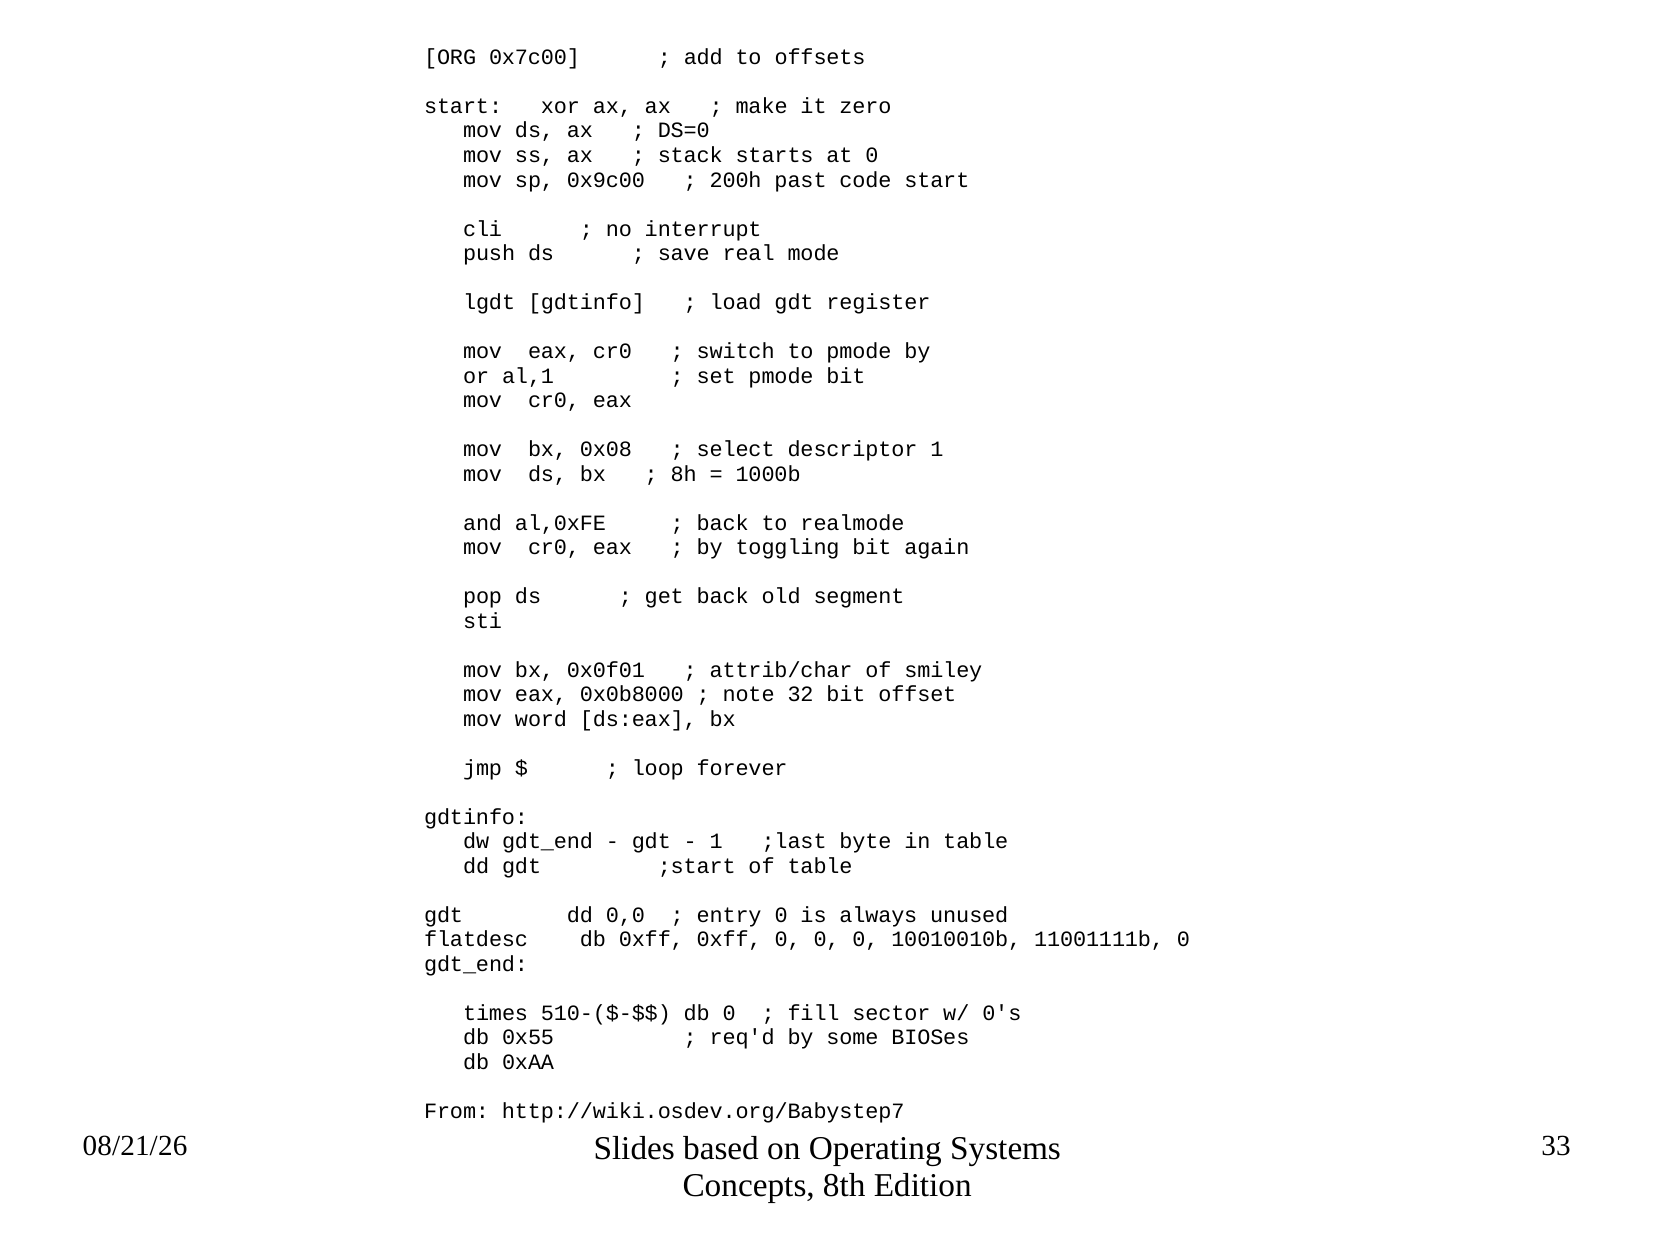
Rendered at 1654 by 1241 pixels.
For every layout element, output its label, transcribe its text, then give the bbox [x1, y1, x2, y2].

text_box [ORG 0x7c00] ; add to offsets start: xor ax, ax ; make it zero mov ds, ax ; DS=0 mov ss, ax ; stack starts at 0 mov sp, 0x9c00 ; 200h past code start cli ; no interrupt push ds ; save real mode lgdt [gdtinfo] ; load gdt register mov eax, cr0 ; switch to pmode by or al,1 ; set pmode bit mov cr0, eax mov bx, 0x08 ; select descriptor 1 mov ds, bx ; 8h = 1000b and al,0xFE ; back to realmode mov cr0, eax ; by toggling bit again pop ds ; get back old segment sti mov bx, 0x0f01 ; attrib/char of smiley mov eax, 0x0b8000 ; note 32 bit offset mov word [ds:eax], bx jmp $ ; loop forever gdtinfo: dw gdt_end - gdt - 1 ;last byte in table dd gdt ;start of table gdt dd 0,0 ; entry 0 is always unused flatdesc db 0xff, 0xff, 0, 0, 0, 10010010b, 11001111b, 0 gdt_end: times 510-($-$$) db 0 ; fill sector w/ 0's db 0x55 ; req'd by some BIOSes db 0xAA From: http://wiki.osdev.org/Babystep7 [409, 39, 1280, 1133]
